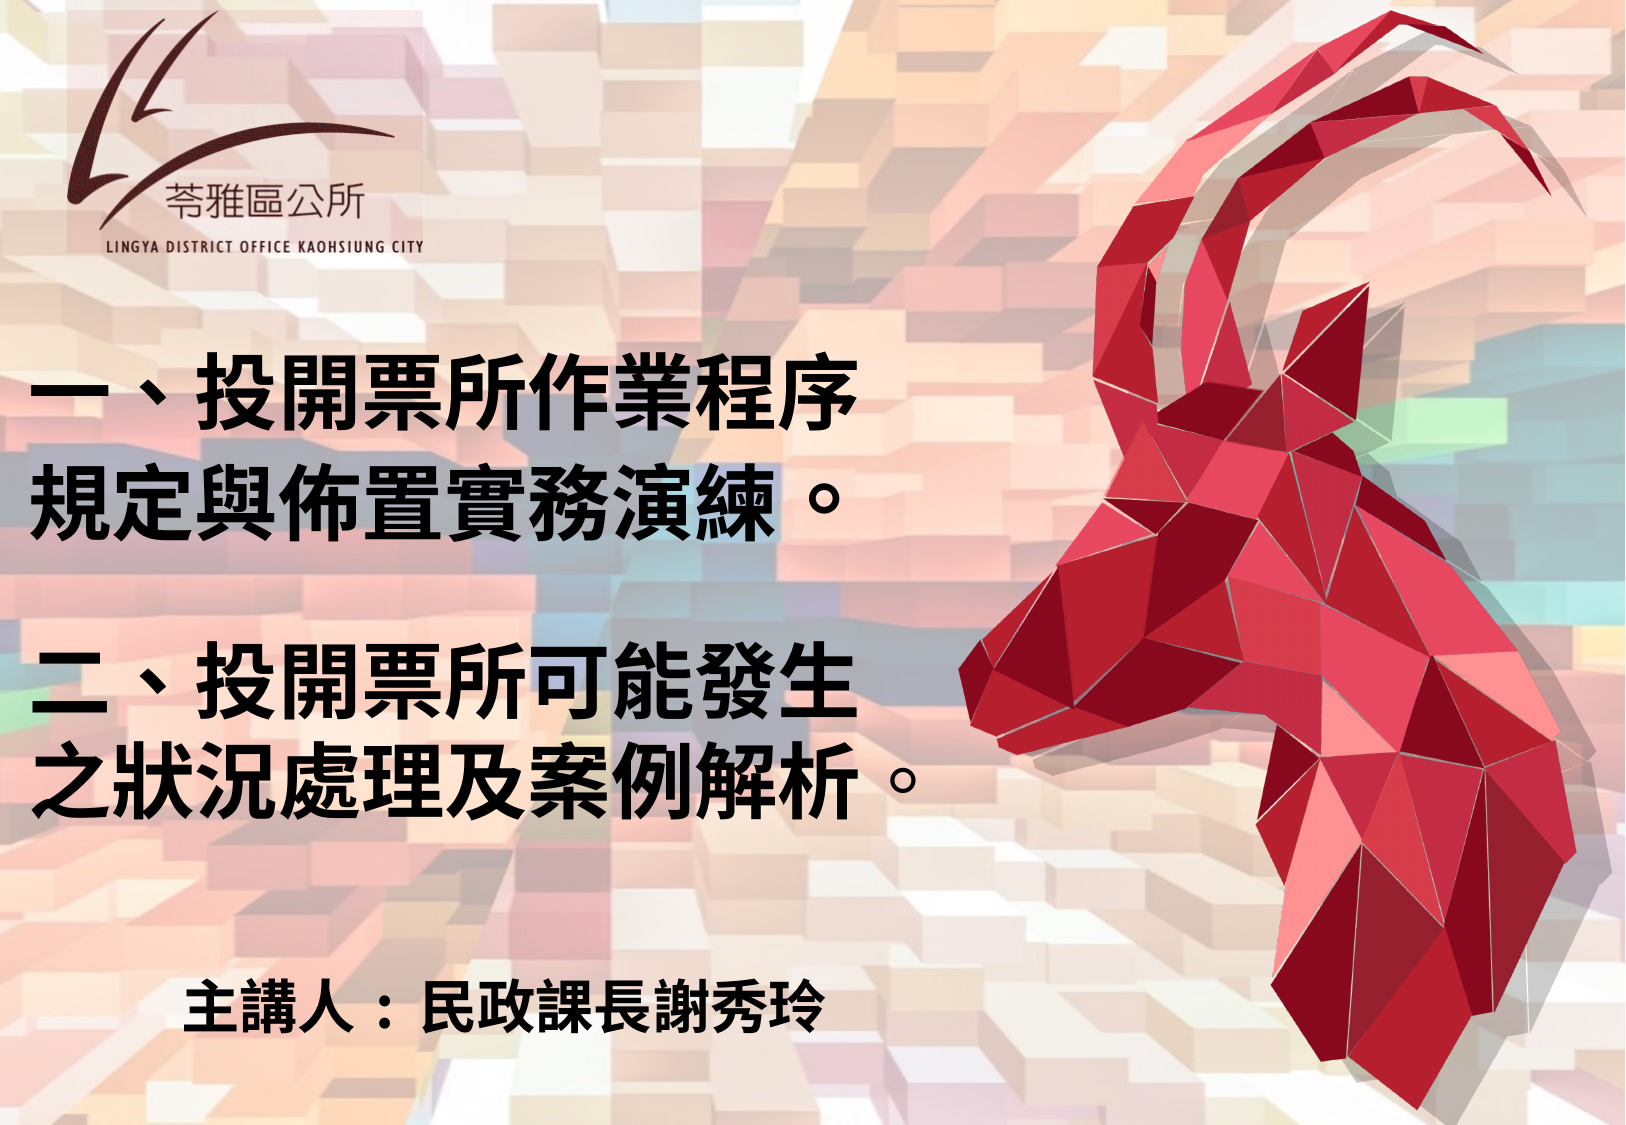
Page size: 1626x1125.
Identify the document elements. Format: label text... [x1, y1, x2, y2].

picture [0, 0, 1626, 1125]
text_box 主講人:民政課長謝秀玲 [166, 962, 786, 1058]
text_box 一、投開票所作業程序 規定與佈置實務演練。 [13, 332, 1043, 578]
text_box 二、投開票所可能發生 之狀況處理及案例解析。 [13, 621, 1087, 997]
